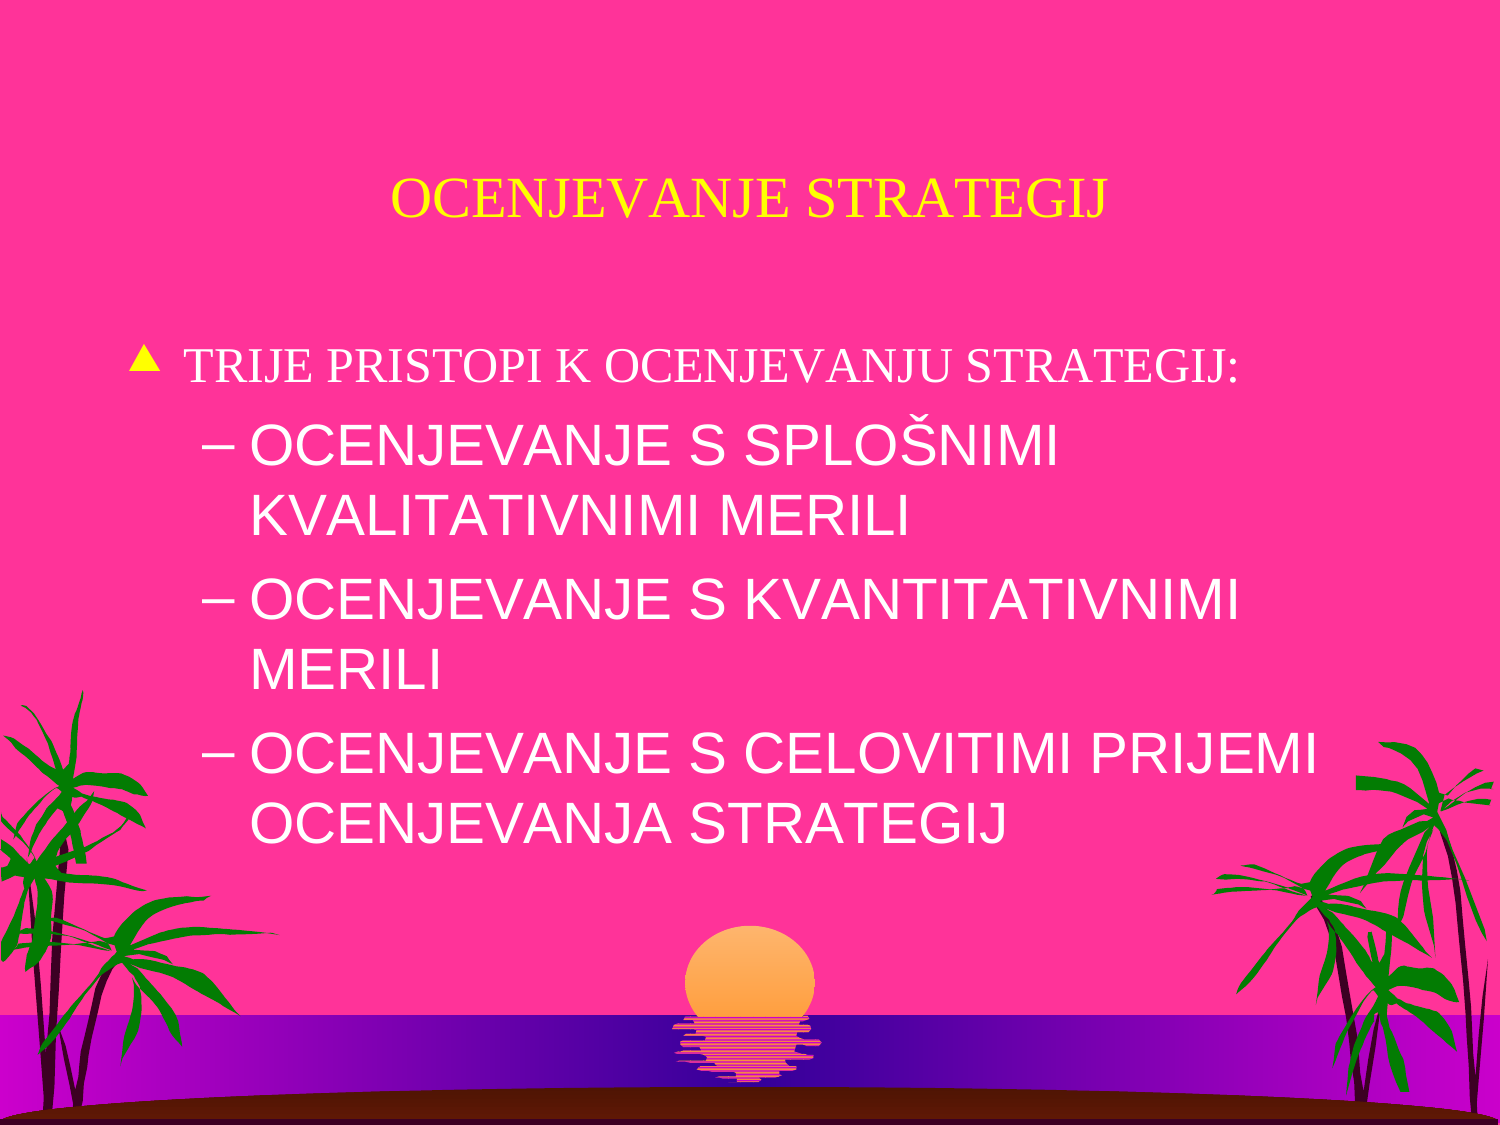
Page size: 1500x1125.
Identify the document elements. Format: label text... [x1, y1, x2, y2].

text_box OCENJEVANJE STRATEGIJ [112, 99, 1388, 288]
picture [672, 1015, 822, 1083]
text_box TRIJE PRISTOPI K OCENJEVANJU STRATEGIJ: OCENJEVANJE S SPLOŠNIMI KVALITATIVNIMI MERILI OCENJEVANJE S KVANTITATIVNIMI MERILI OCENJEVANJE S CELOVITIMI PRIJEMI OCENJEVANJA STRATEGIJ [112, 324, 1388, 1000]
